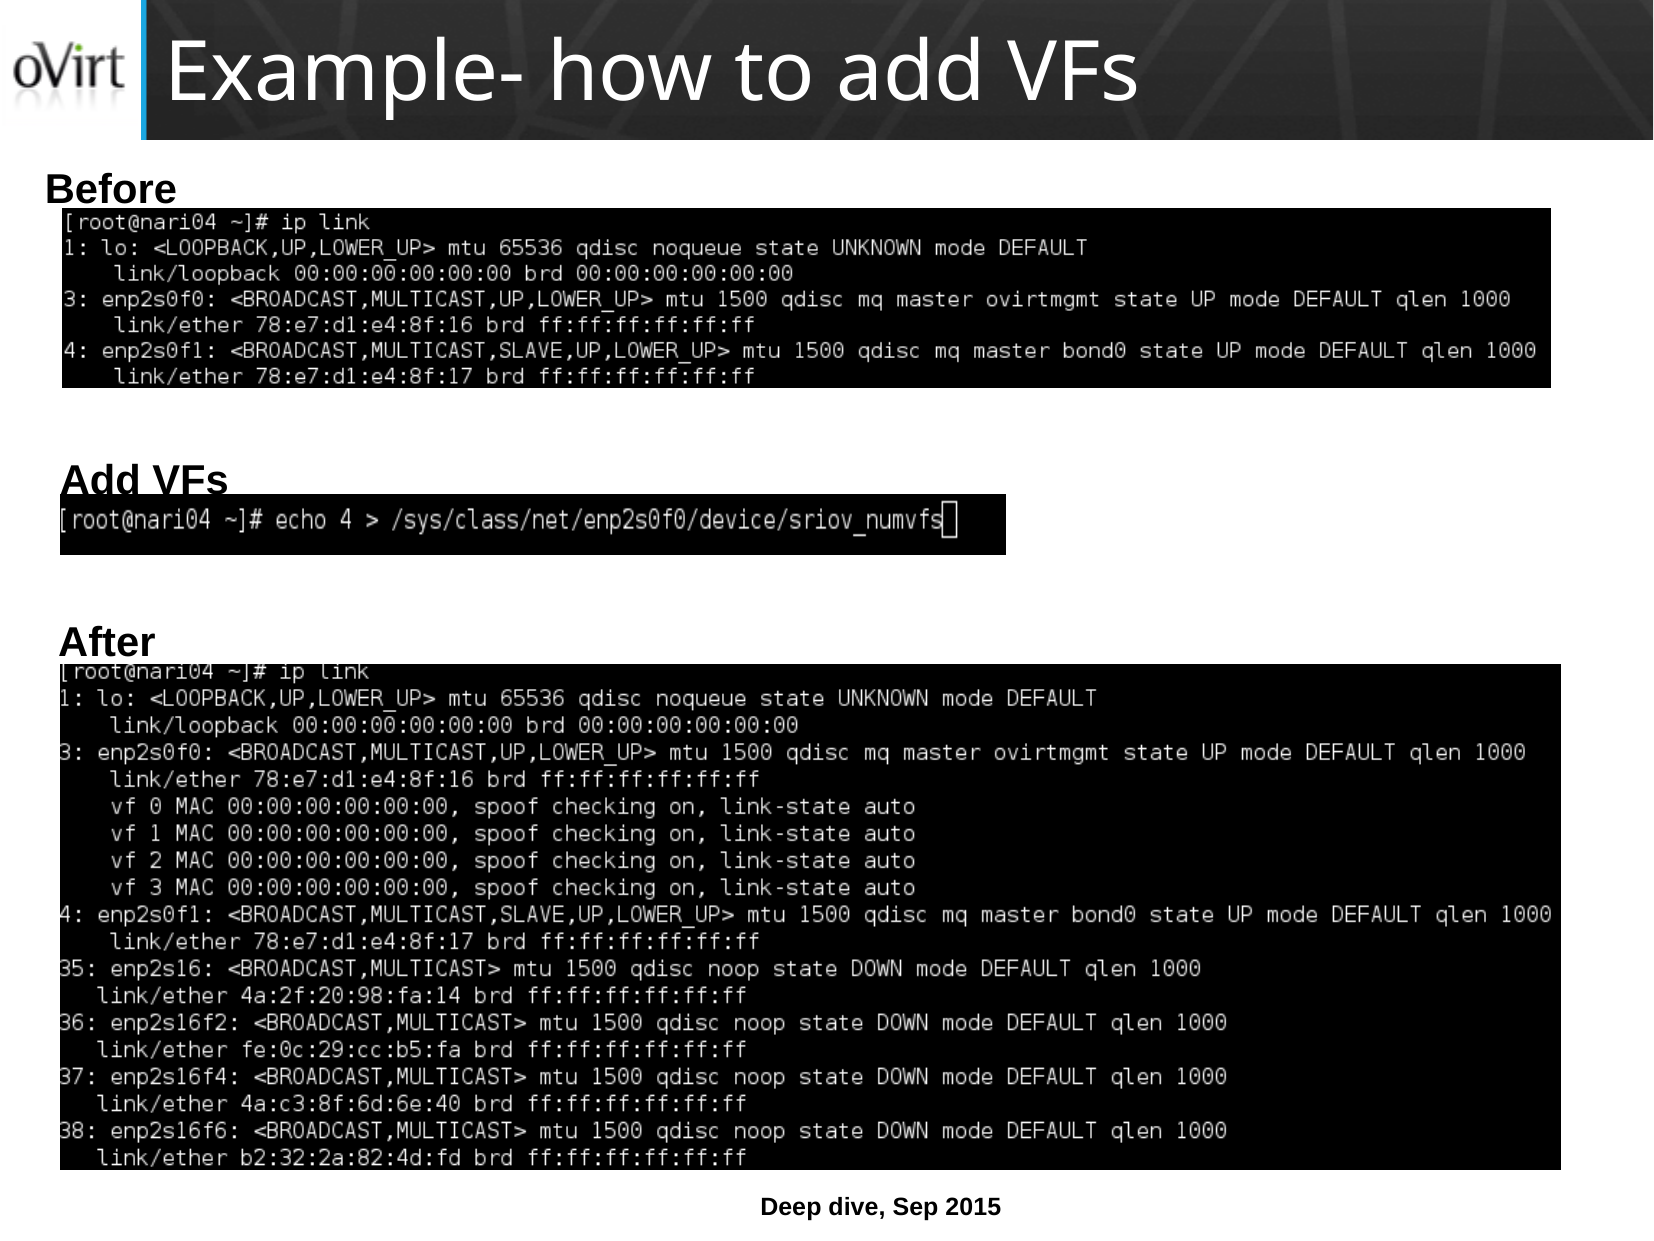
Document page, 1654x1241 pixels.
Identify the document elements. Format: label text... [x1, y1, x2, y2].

text_box Before [30, 135, 256, 205]
picture [62, 208, 1551, 388]
picture [60, 664, 1561, 1171]
picture [0, 0, 1654, 140]
title Example- how to add VFs [164, 18, 1653, 119]
text_box After [43, 587, 269, 657]
text_box Add VFs [45, 425, 271, 496]
picture [60, 494, 1006, 556]
